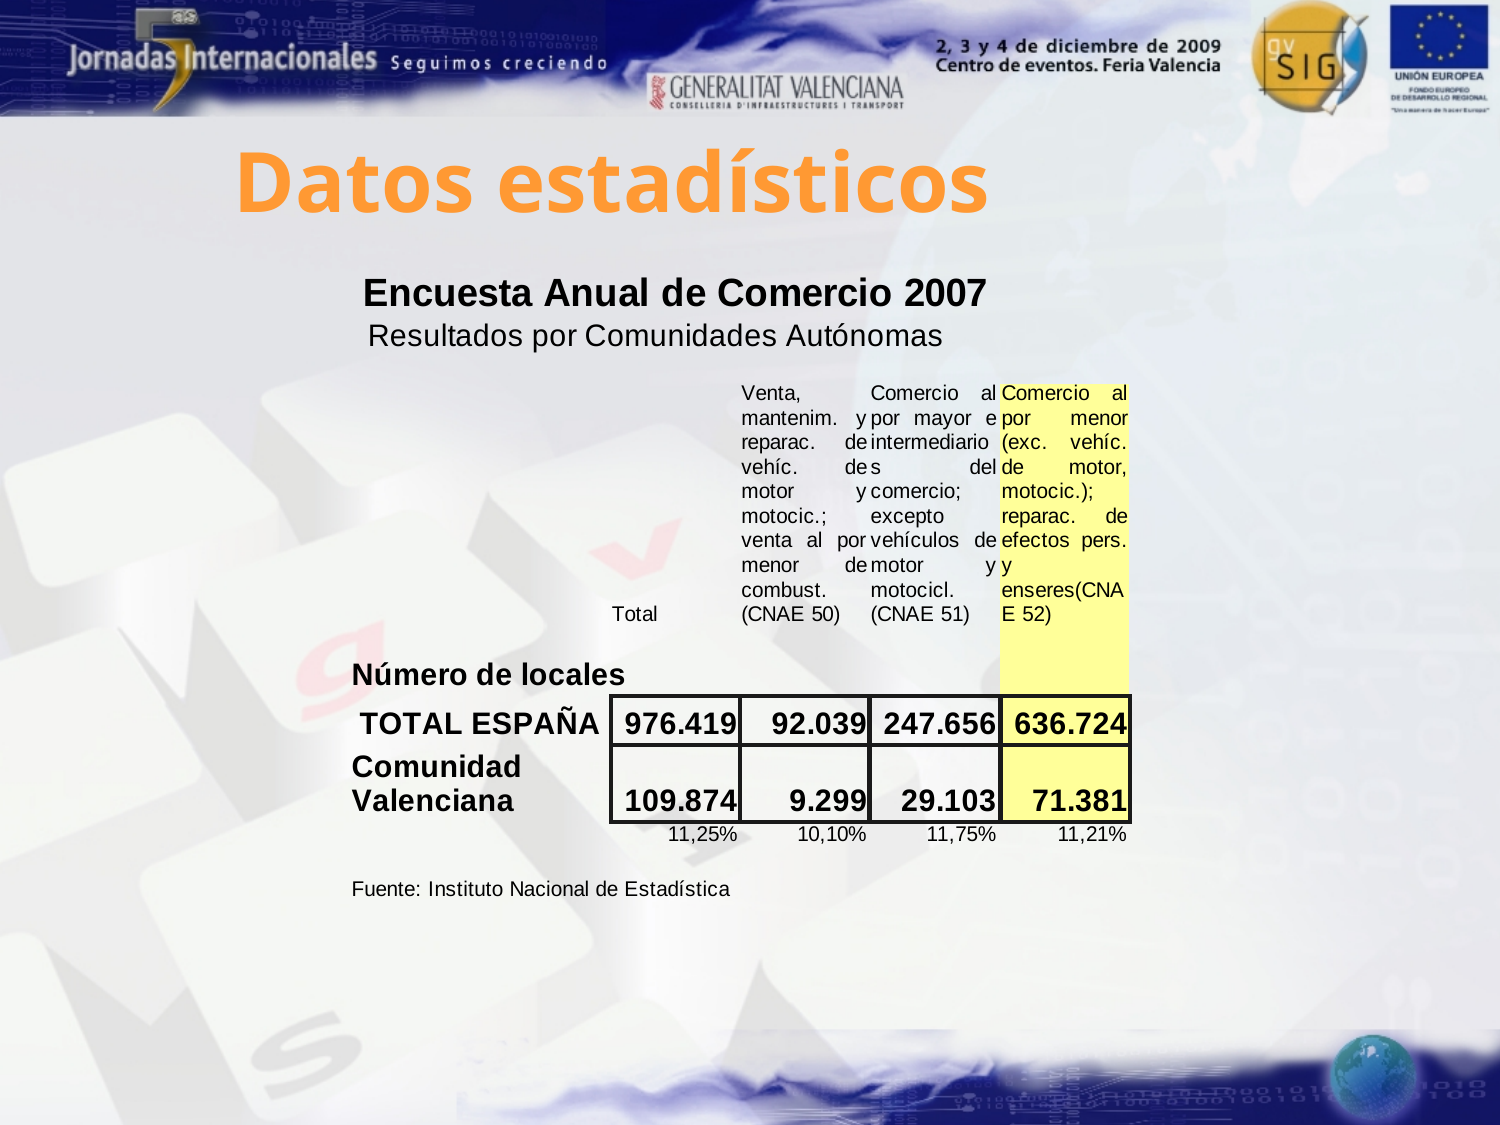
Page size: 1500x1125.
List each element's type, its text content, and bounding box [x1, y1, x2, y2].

picture [0, 0, 1500, 1125]
chart [350, 269, 1134, 938]
text_box Datos estadísticos [219, 121, 1495, 247]
